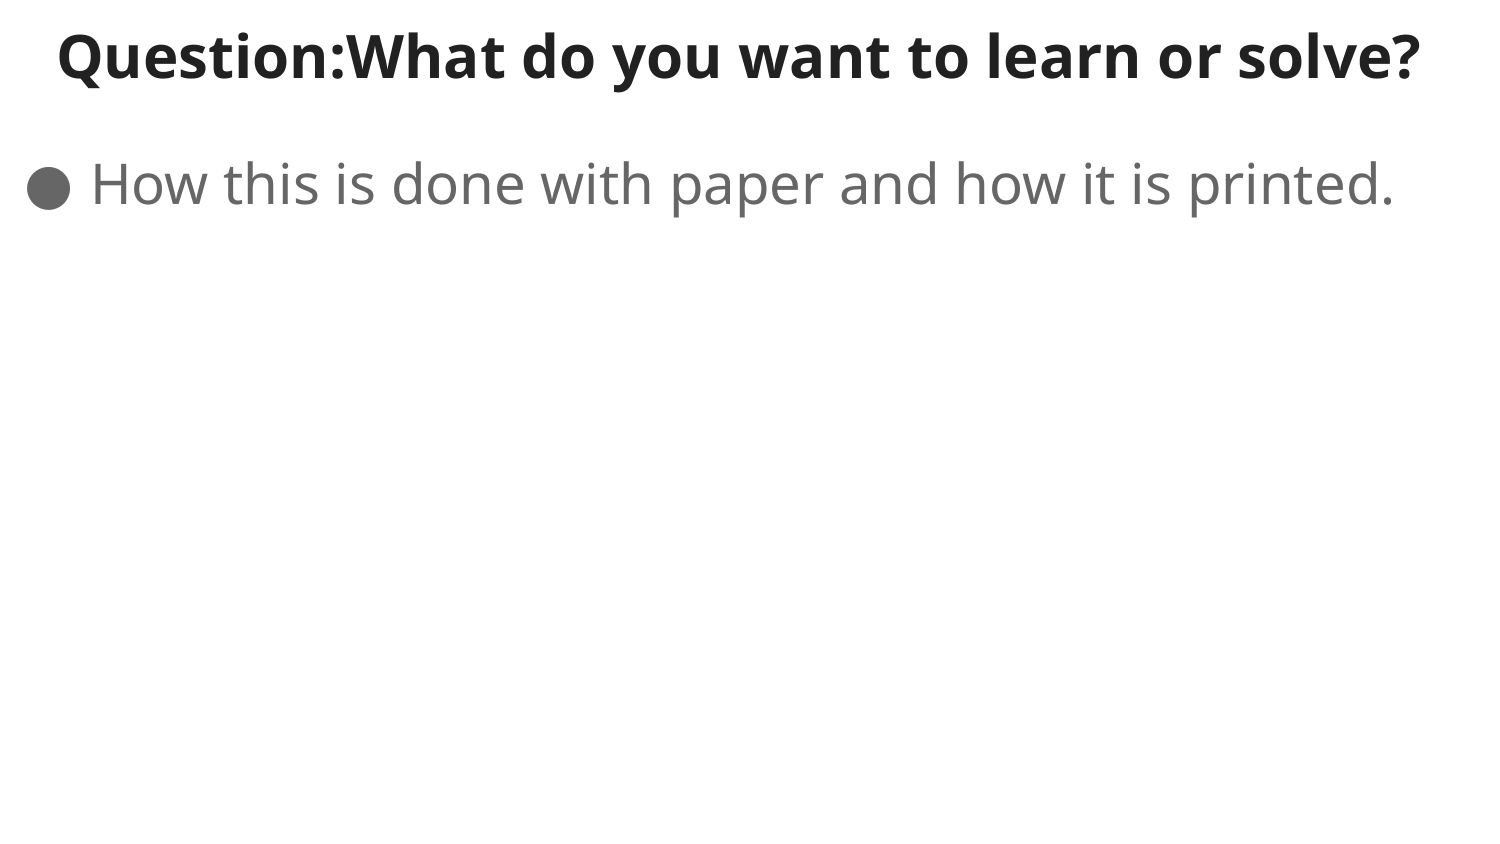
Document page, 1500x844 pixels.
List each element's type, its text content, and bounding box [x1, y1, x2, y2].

title Question:What do you want to learn or solve? [41, 3, 1439, 122]
list Ηow this is done with paper and how it is printed. [0, 122, 1449, 844]
